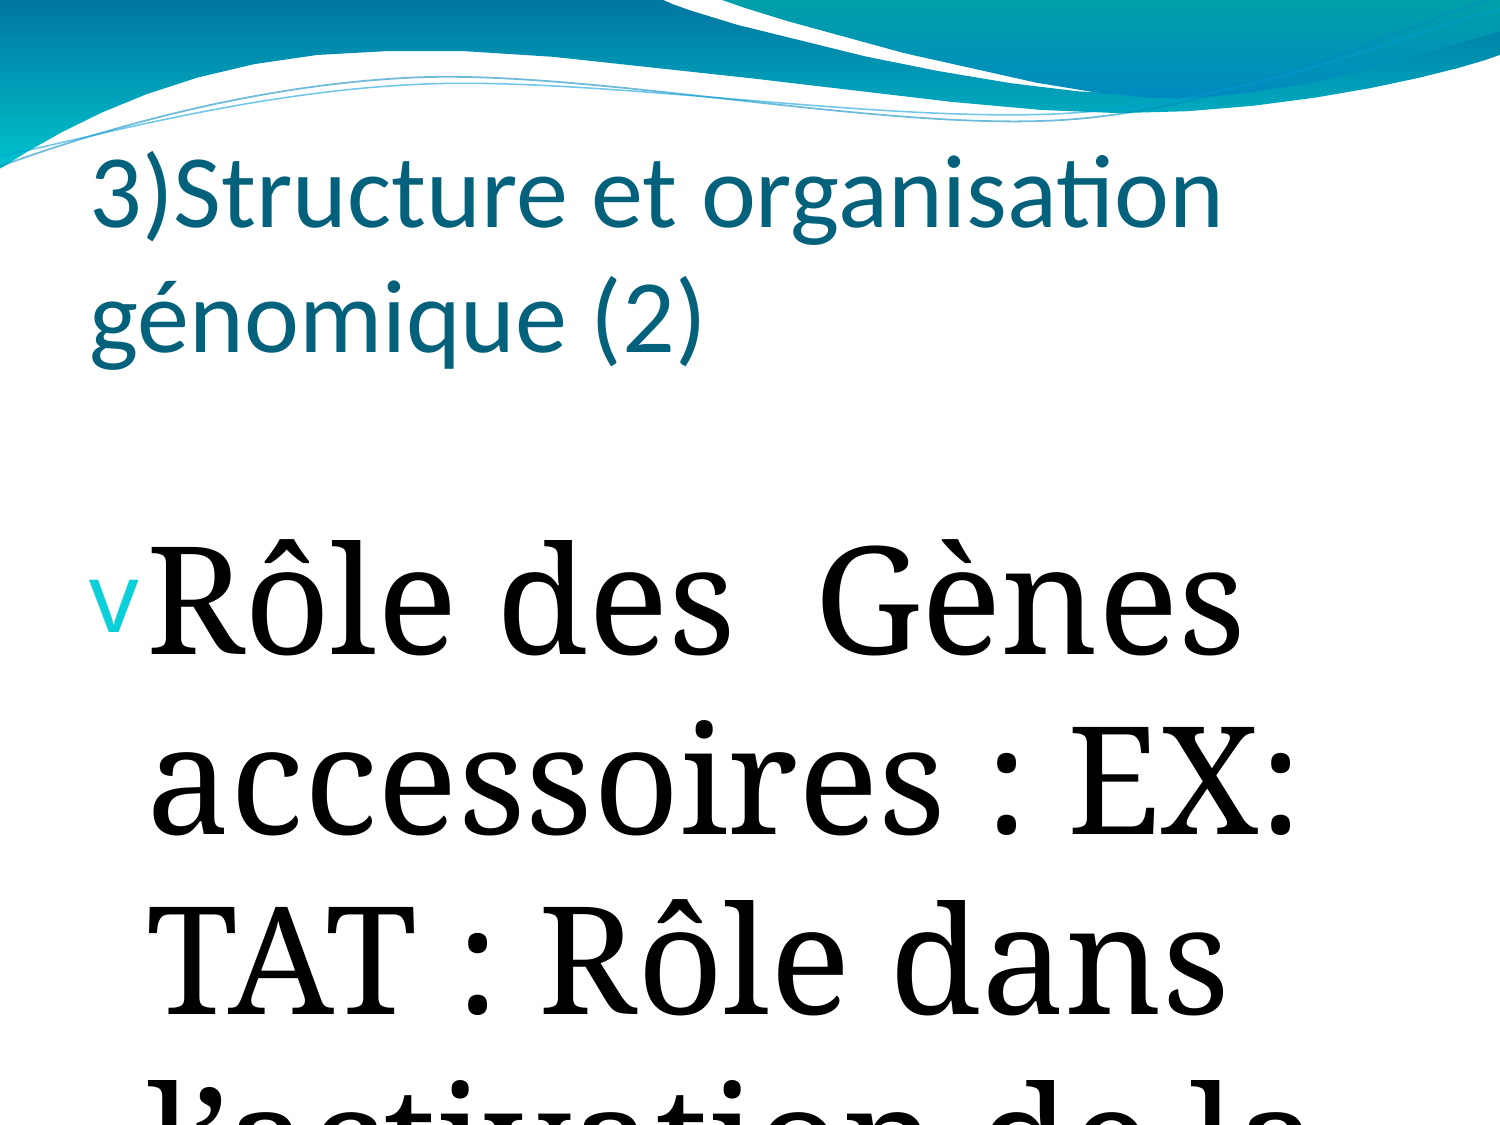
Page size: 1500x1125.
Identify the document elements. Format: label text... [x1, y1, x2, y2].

title 3)Structure et organisation génomique (2) [75, 115, 1425, 303]
list Rôle des Gènes accessoires : EX: TAT : Rôle dans l’activation de la transcription de l’ARN messager du virus . LTR( long terminal repeat) , une unité de transcription(POLII): Promoteur viral qui est composé de 3 régions: Région régulatrice de la transcription via les facteurs de transcriptions (Tata box) en U5 (5’) Région transcrite de séquences répétées . Région de la Poly adénylation en U3 (3’) A l’état basal : La transcription de L’ARN m ne donne que des transcrits courts cependant lors de l’infection d’une cellule TAT va jouer son rôle . TAT va se fixer sur son récepteur TAR (TAT activated region) et va recruter le complexe CDK9 ET CYCLIN T1 qui va activer L’ARN polymérase II et ainsi allonger le transcrit de l’ARN (régulation post-transcriptionnelle) . [75, 317, 1425, 1038]
